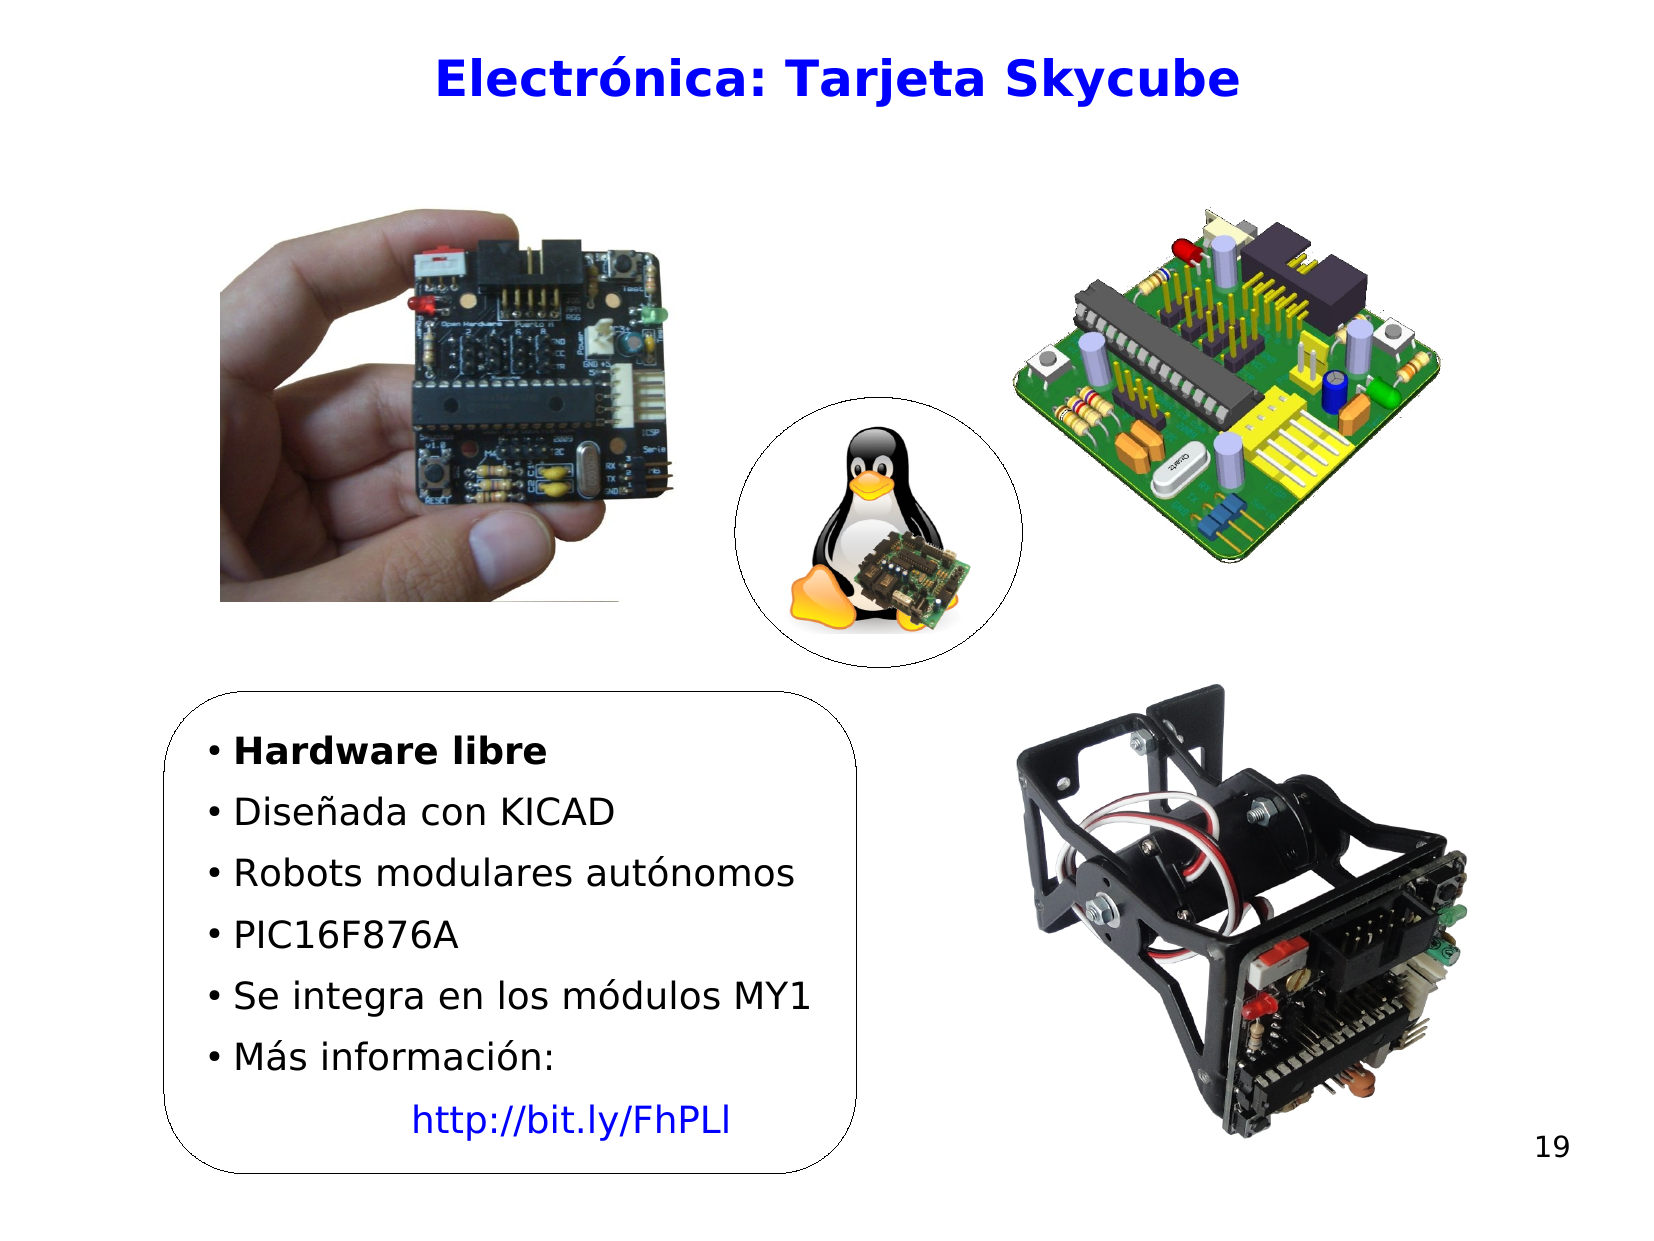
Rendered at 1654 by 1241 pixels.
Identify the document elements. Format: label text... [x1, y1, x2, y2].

picture [776, 417, 971, 650]
text_box Hardware libre Diseñada con KICAD Robots modulares autónomos PIC16F876A Se integra en los módulos MY1 Más información: [193, 722, 828, 1087]
text_box http://bit.ly/FhPLl [396, 1091, 747, 1150]
picture [220, 194, 691, 602]
picture [1009, 680, 1472, 1143]
picture [1008, 202, 1445, 570]
text_box Electrónica: Tarjeta Skycube [419, 42, 1258, 116]
